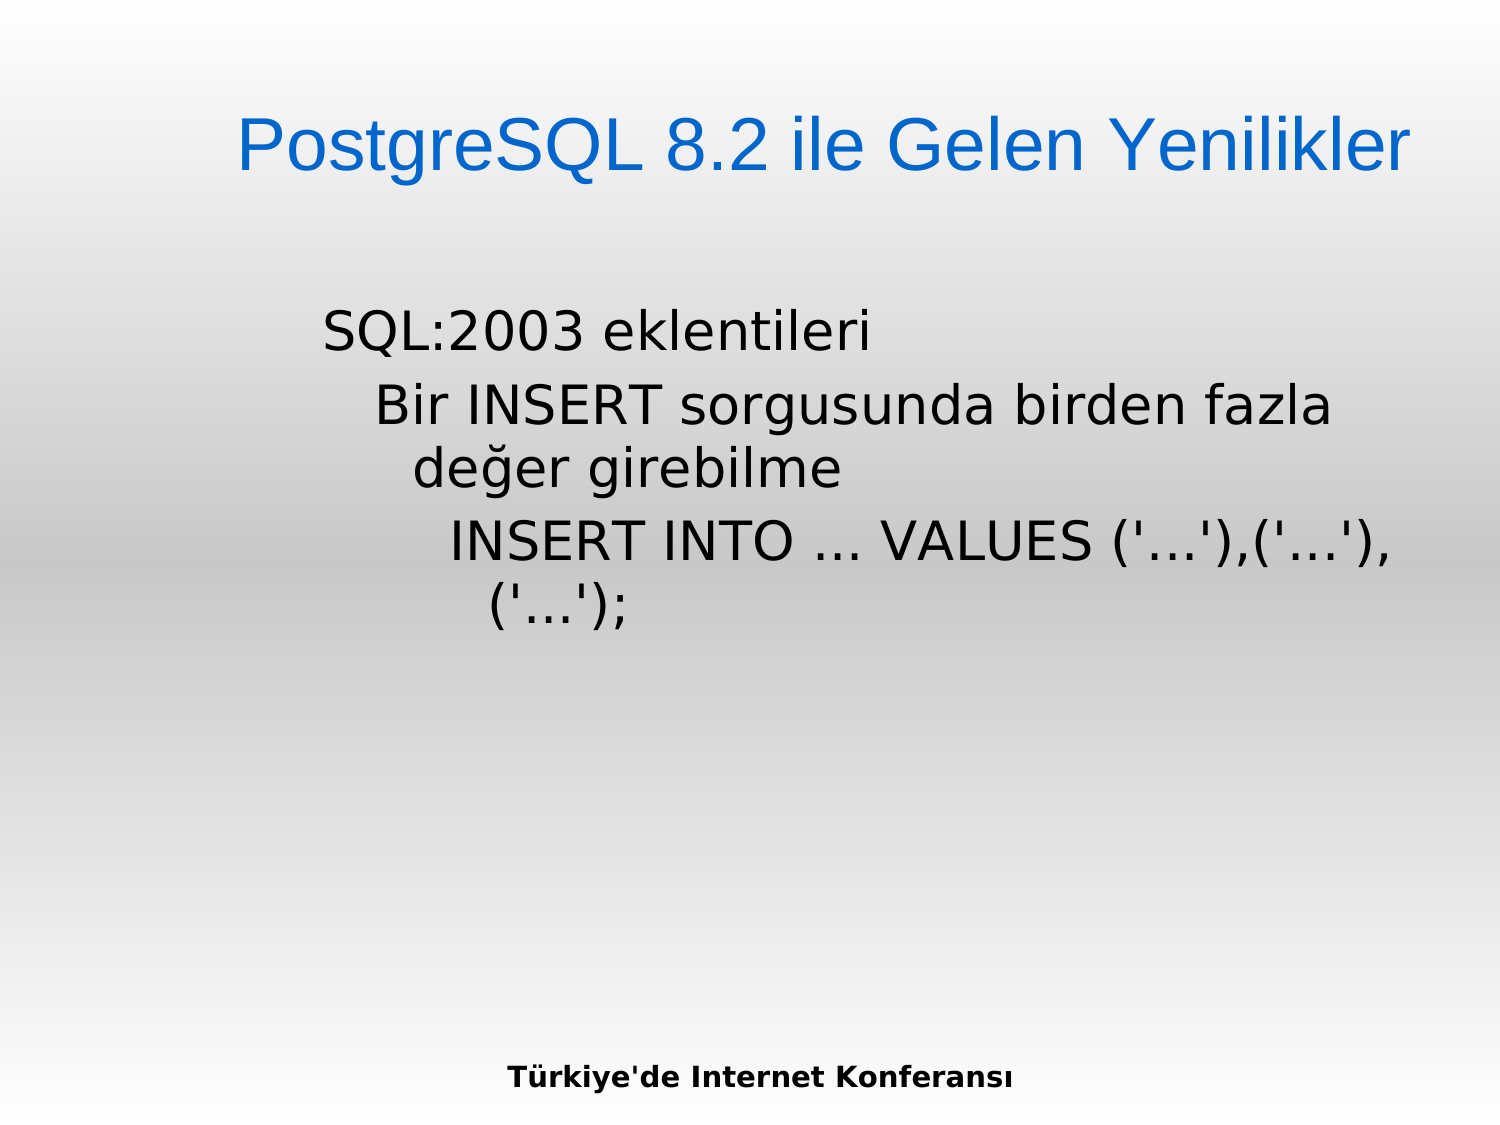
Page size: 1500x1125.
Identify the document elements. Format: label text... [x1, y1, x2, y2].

title PostgreSQL 8.2 ile Gelen Yenilikler [224, 49, 1425, 238]
list SQL:2003 eklentileri Bir INSERT sorgusunda birden fazla değer girebilme INSERT INTO ... VALUES ('...'),('...'),('...'); [224, 299, 1425, 975]
